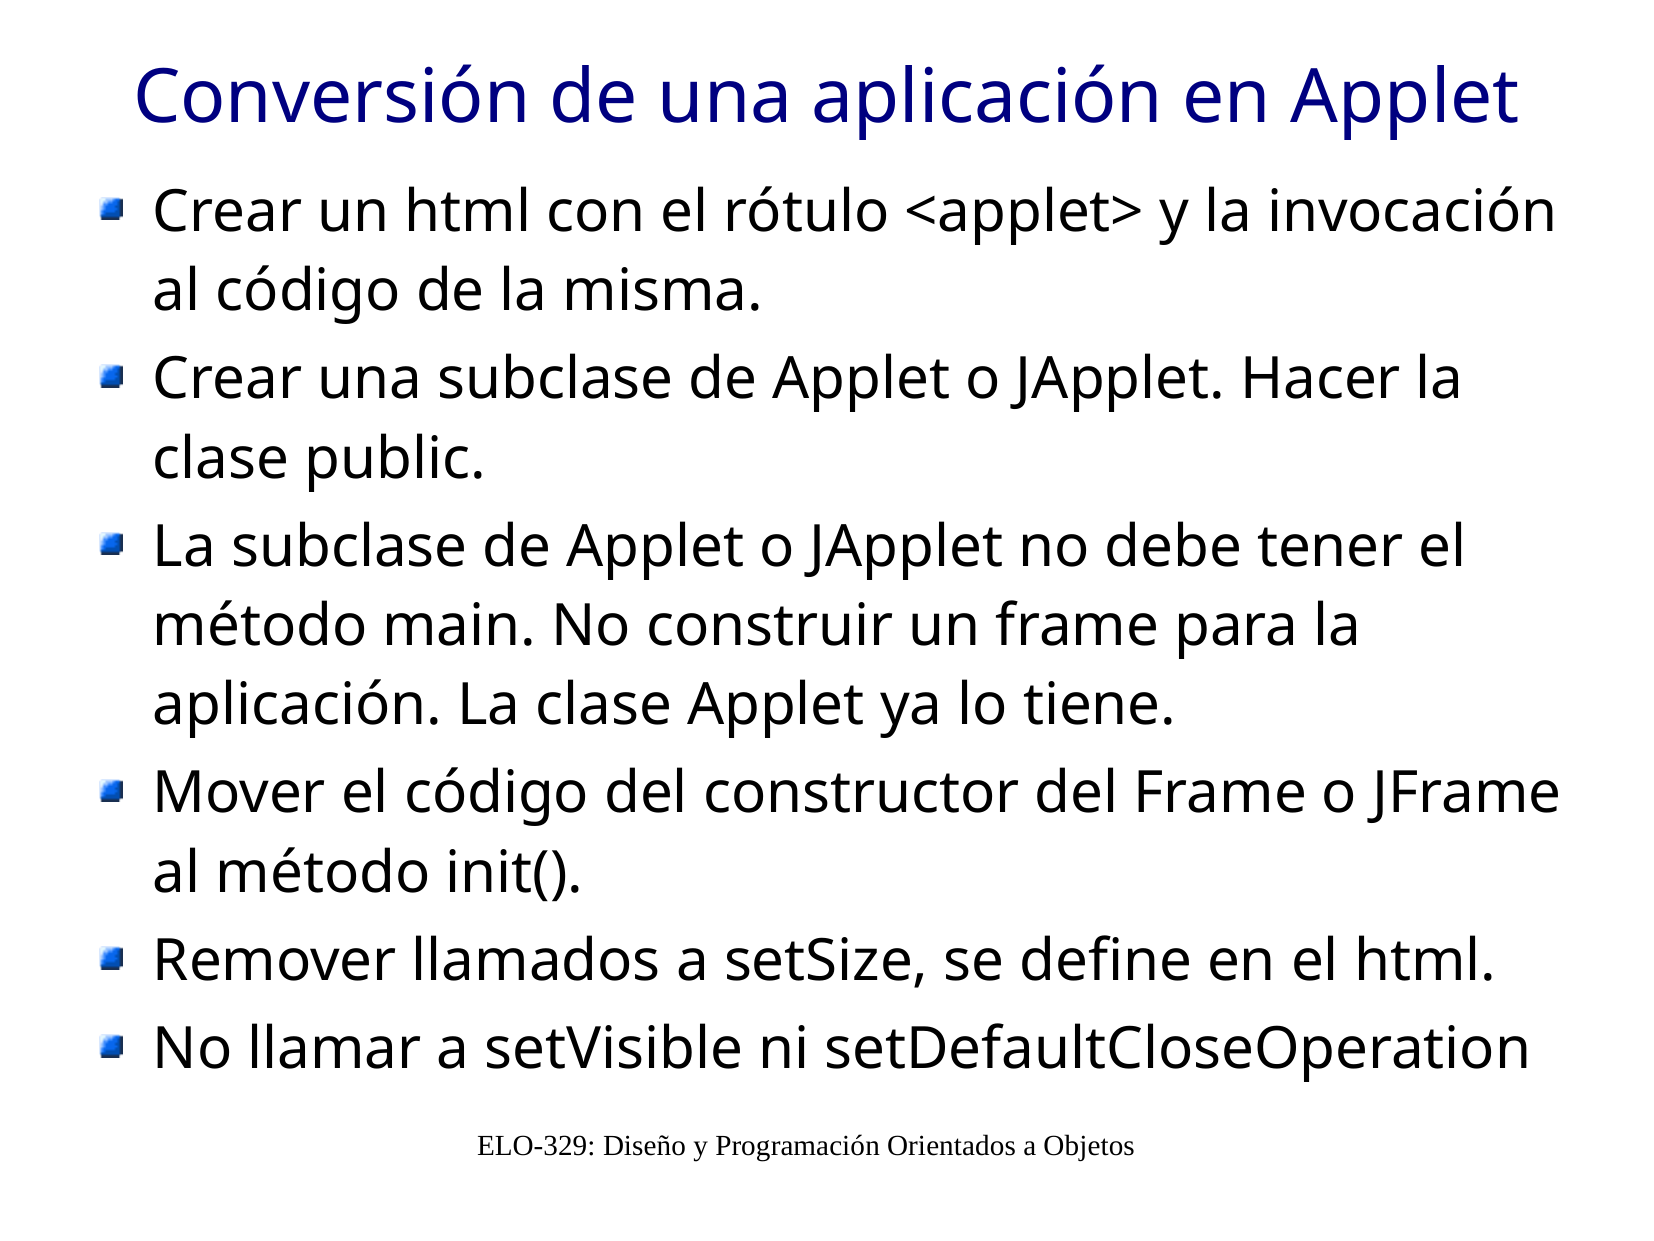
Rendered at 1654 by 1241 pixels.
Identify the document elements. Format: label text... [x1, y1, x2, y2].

list Crear un html con el rótulo <applet> y la invocación al código de la misma. Crear una subclase de Applet o JApplet. Hacer la clase public. La subclase de Applet o JApplet no debe tener el método main. No construir un frame para la aplicación. La clase Applet ya lo tiene. Mover el código del constructor del Frame o JFrame al método init(). Remover llamados a setSize, se define en el html. No llamar a setVisible ni setDefaultCloseOperation [81, 169, 1571, 1099]
title Conversión de una aplicación en Applet [82, 43, 1571, 145]
